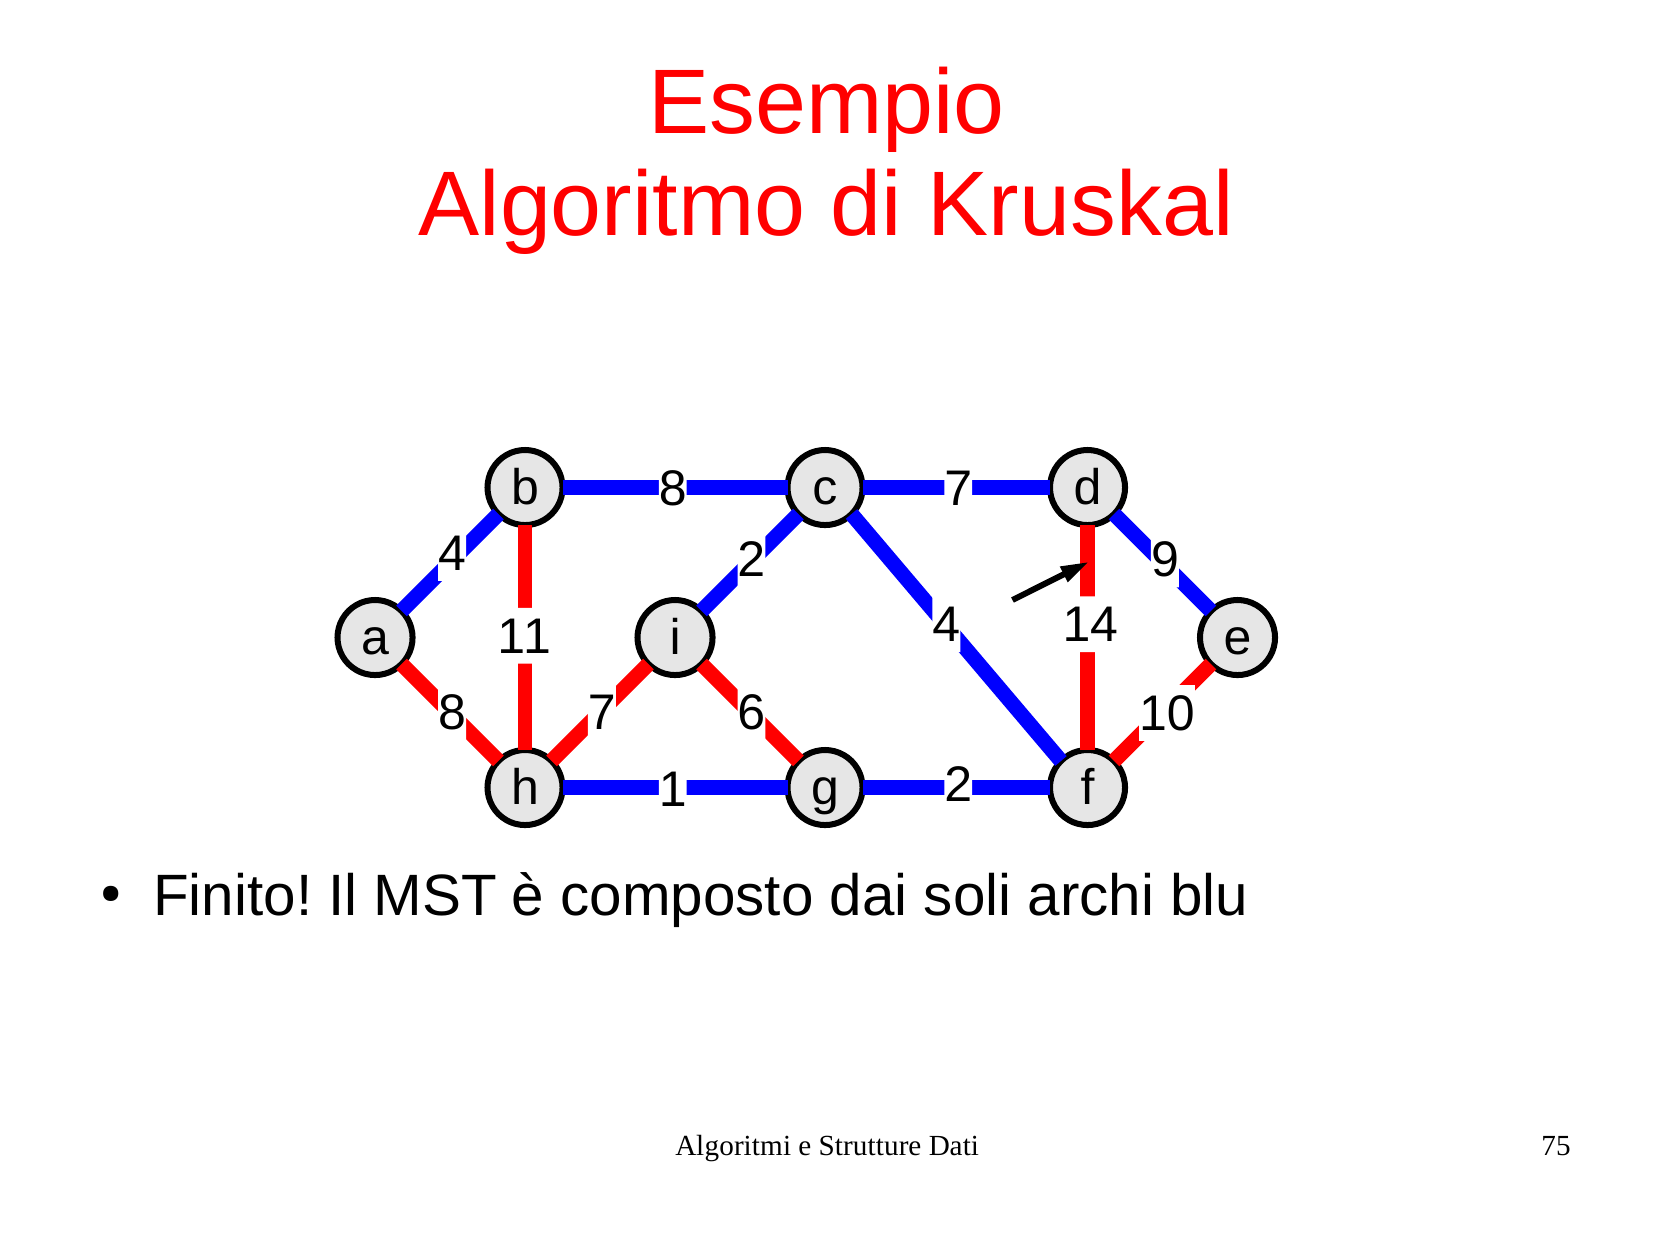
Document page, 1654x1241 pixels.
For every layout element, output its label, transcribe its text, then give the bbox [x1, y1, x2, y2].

text_box g [788, 750, 863, 826]
text_box i [637, 600, 713, 676]
text_box 8 [658, 460, 687, 516]
title Esempio Algoritmo di Kruskal [82, 49, 1571, 257]
text_box 8 [438, 684, 467, 741]
text_box h [487, 750, 563, 826]
text_box 4 [932, 596, 961, 653]
text_box e [1200, 600, 1276, 676]
text_box 14 [1062, 596, 1119, 653]
text_box a [337, 600, 413, 676]
list Finito! Il MST è composto dai soli archi blu [82, 862, 1571, 1109]
text_box 7 [587, 684, 616, 741]
text_box 11 [497, 607, 557, 664]
text_box 1 [658, 761, 687, 818]
text_box f [1050, 750, 1126, 826]
text_box 6 [737, 684, 766, 741]
text_box 10 [1139, 685, 1195, 741]
text_box 4 [438, 525, 467, 581]
text_box 9 [1150, 531, 1179, 588]
text_box 7 [944, 460, 973, 517]
text_box 2 [737, 531, 766, 588]
text_box 2 [944, 756, 973, 812]
text_box c [788, 450, 863, 526]
text_box d [1050, 450, 1126, 525]
text_box b [487, 450, 563, 525]
